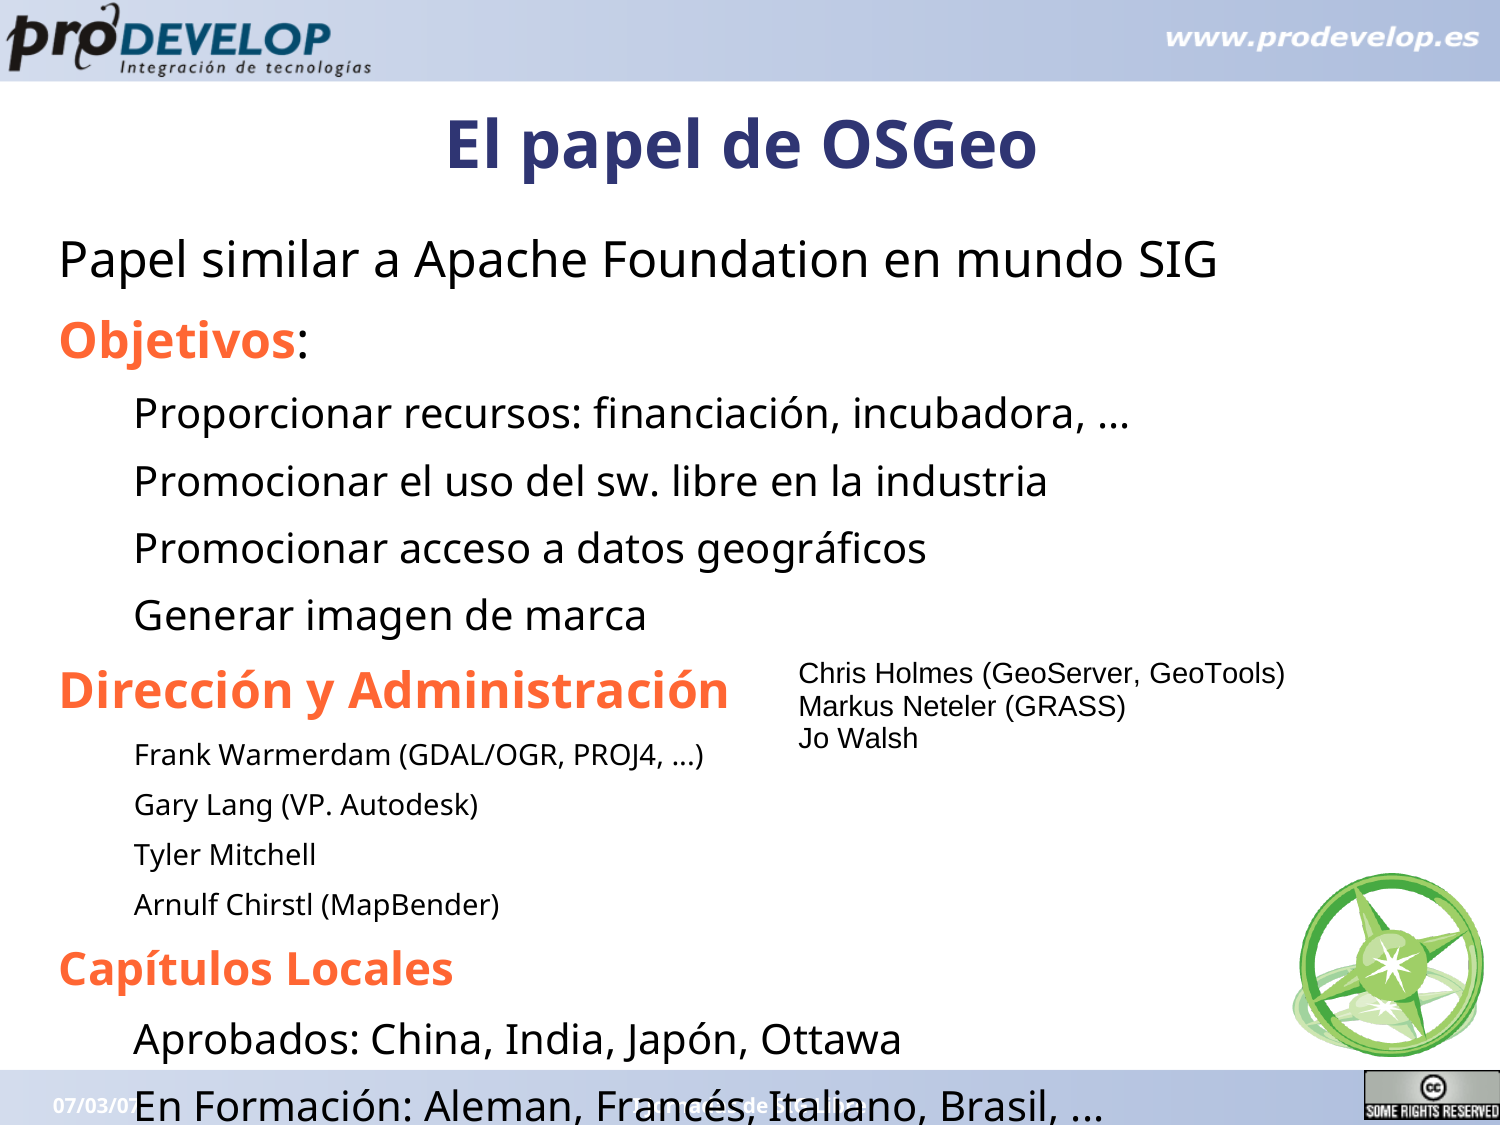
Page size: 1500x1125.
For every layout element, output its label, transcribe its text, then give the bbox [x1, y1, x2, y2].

title El papel de OSGeo [67, 48, 1418, 224]
text_box Chris Holmes (GeoServer, GeoTools) Markus Neteler (GRASS) Jo Walsh [708, 649, 1447, 975]
list Papel similar a Apache Foundation en mundo SIG Objetivos: Proporcionar recursos: financiación, incubadora, ... Promocionar el uso del sw. libre en la industria Promocionar acceso a datos geográficos Generar imagen de marca Dirección y Administración Frank Warmerdam (GDAL/OGR, PROJ4, ...) Gary Lang (VP. Autodesk) Tyler Mitchell Arnulf Chirstl (MapBender) Capítulos Locales Aprobados: China, India, Japón, Ottawa En Formación: Aleman, Francés, Italiano, Brasil, ... [59, 224, 1418, 1005]
picture [0, 0, 1500, 1125]
